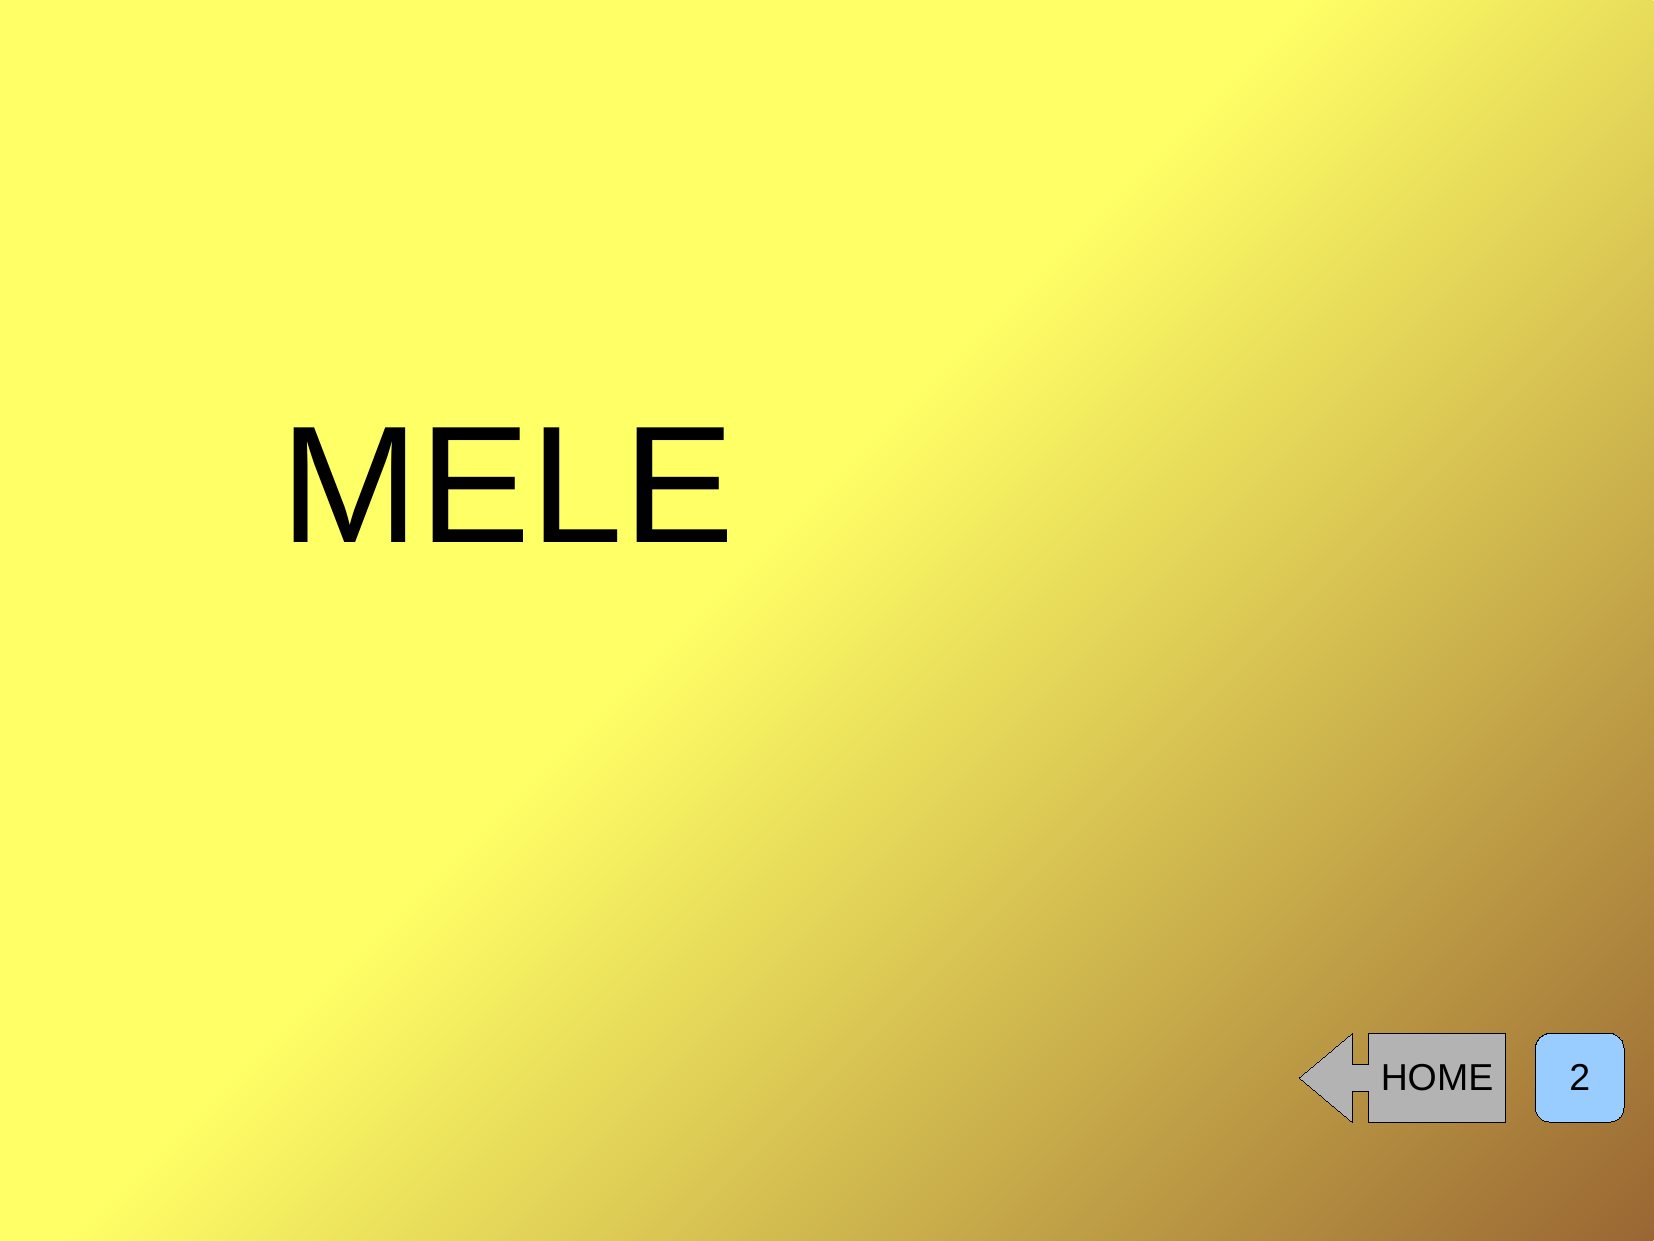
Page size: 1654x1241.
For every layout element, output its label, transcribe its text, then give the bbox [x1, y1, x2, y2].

text_box <numero> [1535, 1033, 1625, 1123]
text_box MELE [265, 383, 1418, 585]
text_box HOME [1299, 1033, 1506, 1123]
